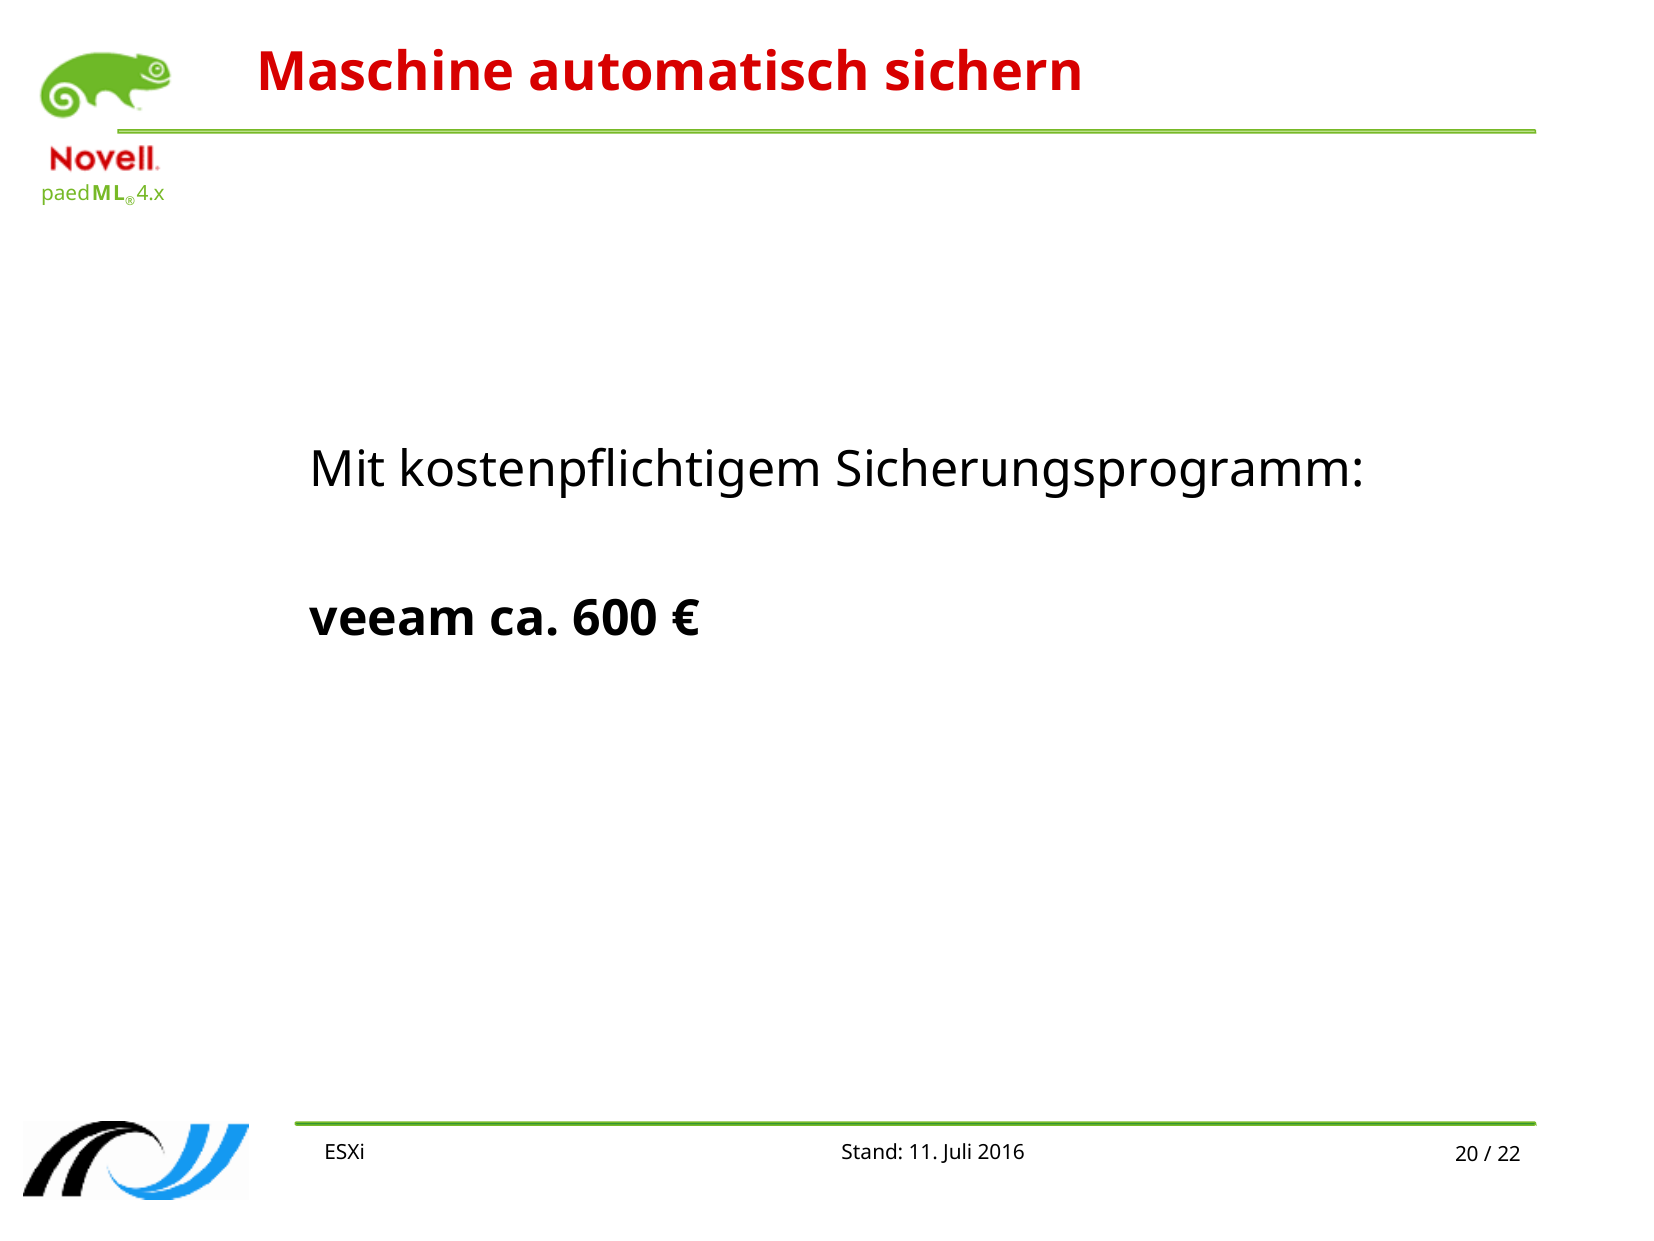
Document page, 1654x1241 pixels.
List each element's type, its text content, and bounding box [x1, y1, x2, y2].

title Maschine automatisch sichern [256, 17, 1530, 121]
list Mit kostenpflichtigem Sicherungsprogramm: veeam ca. 600 € [253, 190, 1530, 910]
picture [23, 1121, 249, 1200]
picture [26, 35, 184, 193]
